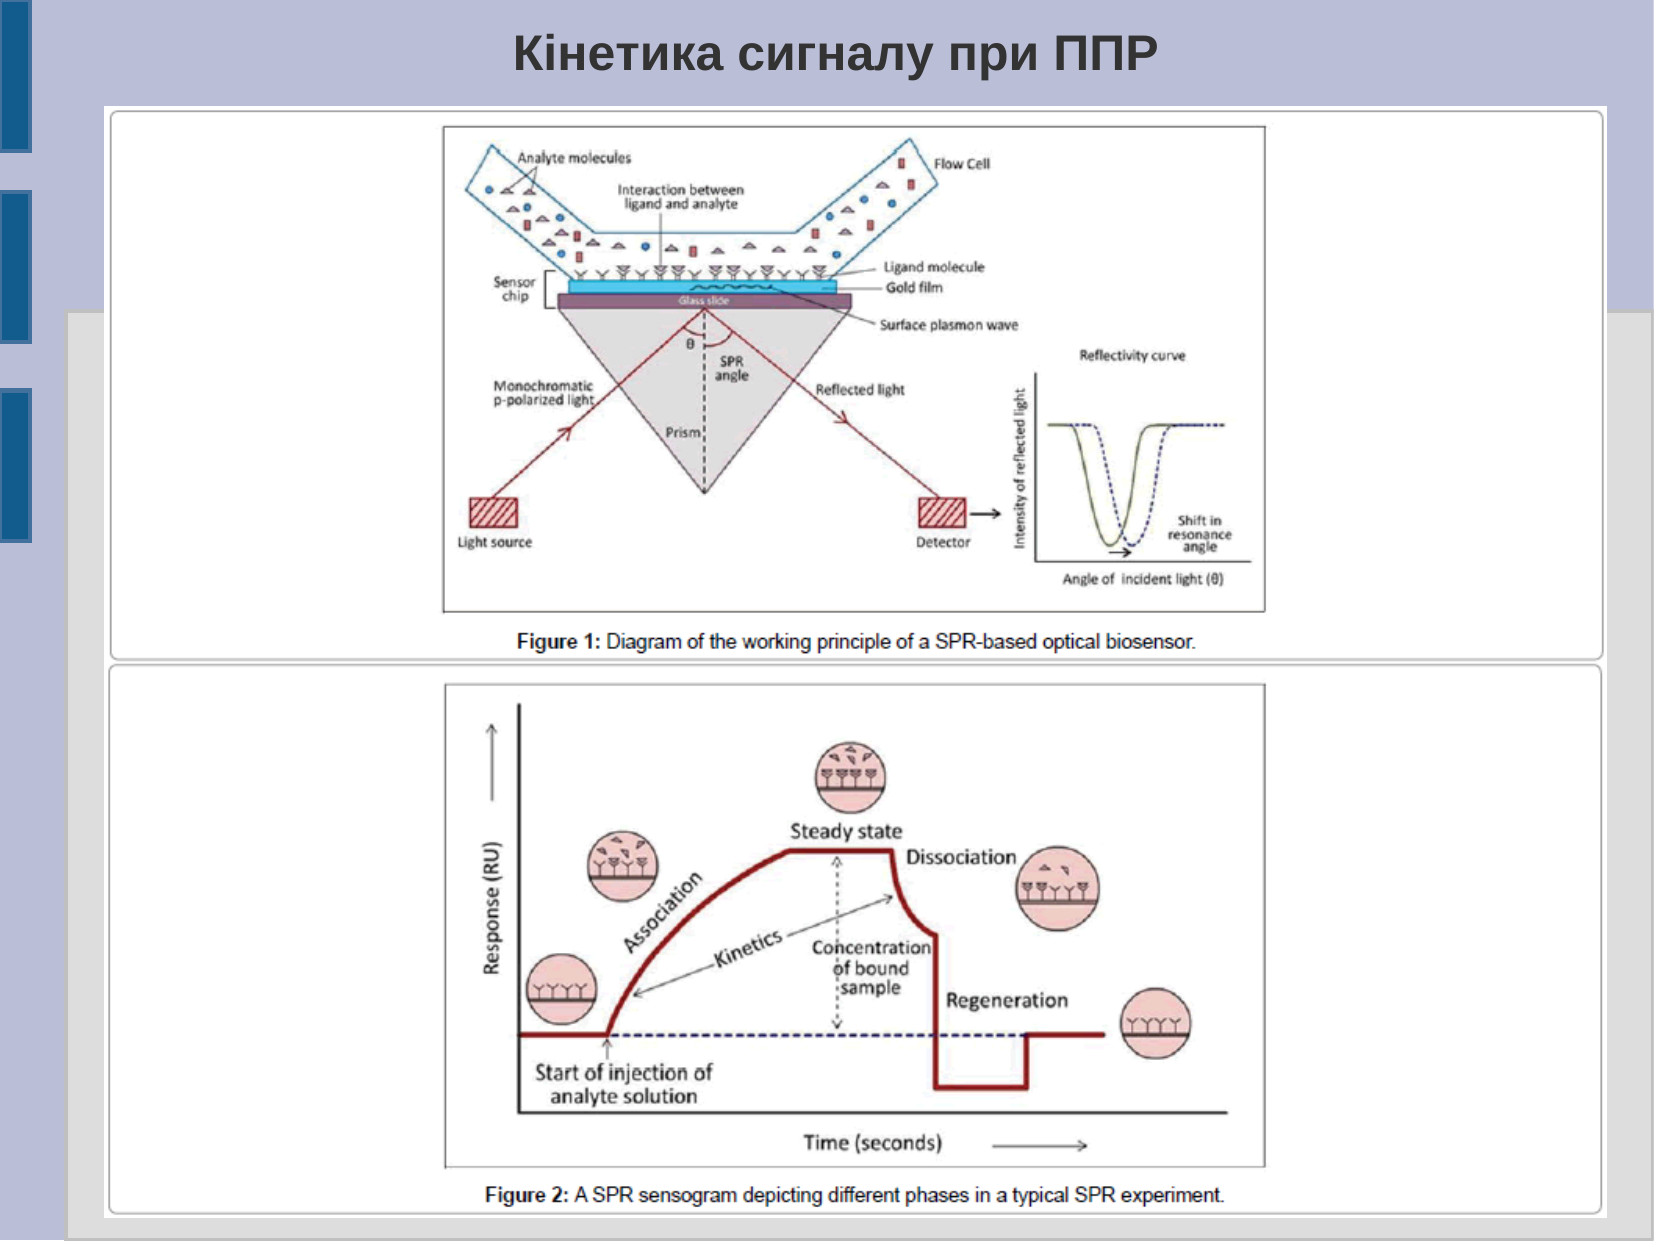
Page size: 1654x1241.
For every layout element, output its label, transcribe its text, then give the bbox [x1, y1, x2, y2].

title Кінетика сигналу при ППР [129, 0, 1543, 101]
picture [104, 106, 1607, 1218]
